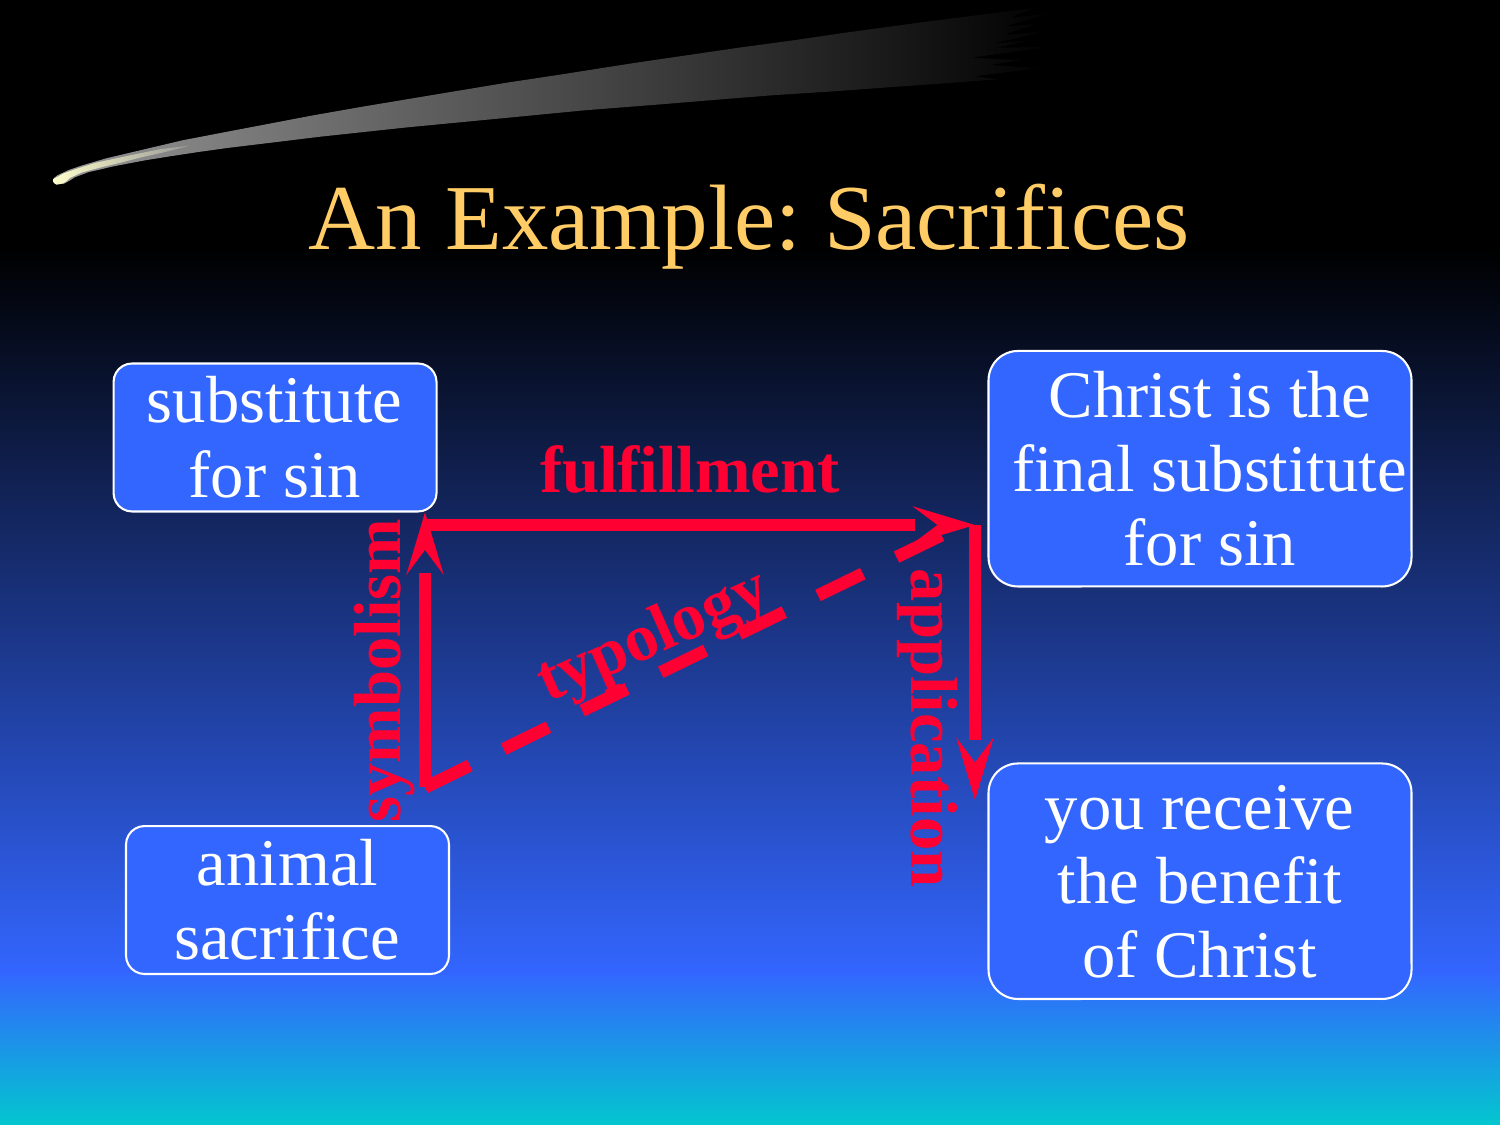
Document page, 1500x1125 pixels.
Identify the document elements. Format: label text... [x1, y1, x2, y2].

text_box fulfillment [525, 424, 913, 515]
text_box animal sacrifice [126, 826, 449, 974]
text_box substitute for sin [113, 363, 437, 512]
text_box application [889, 553, 979, 942]
text_box Christ is the final substitute for sin [988, 350, 1412, 587]
text_box typology [507, 510, 853, 730]
text_box you receive the benefit of Christ [988, 763, 1412, 999]
title An Example: Sacrifices [112, 124, 1388, 313]
text_box symbolism [333, 478, 423, 838]
